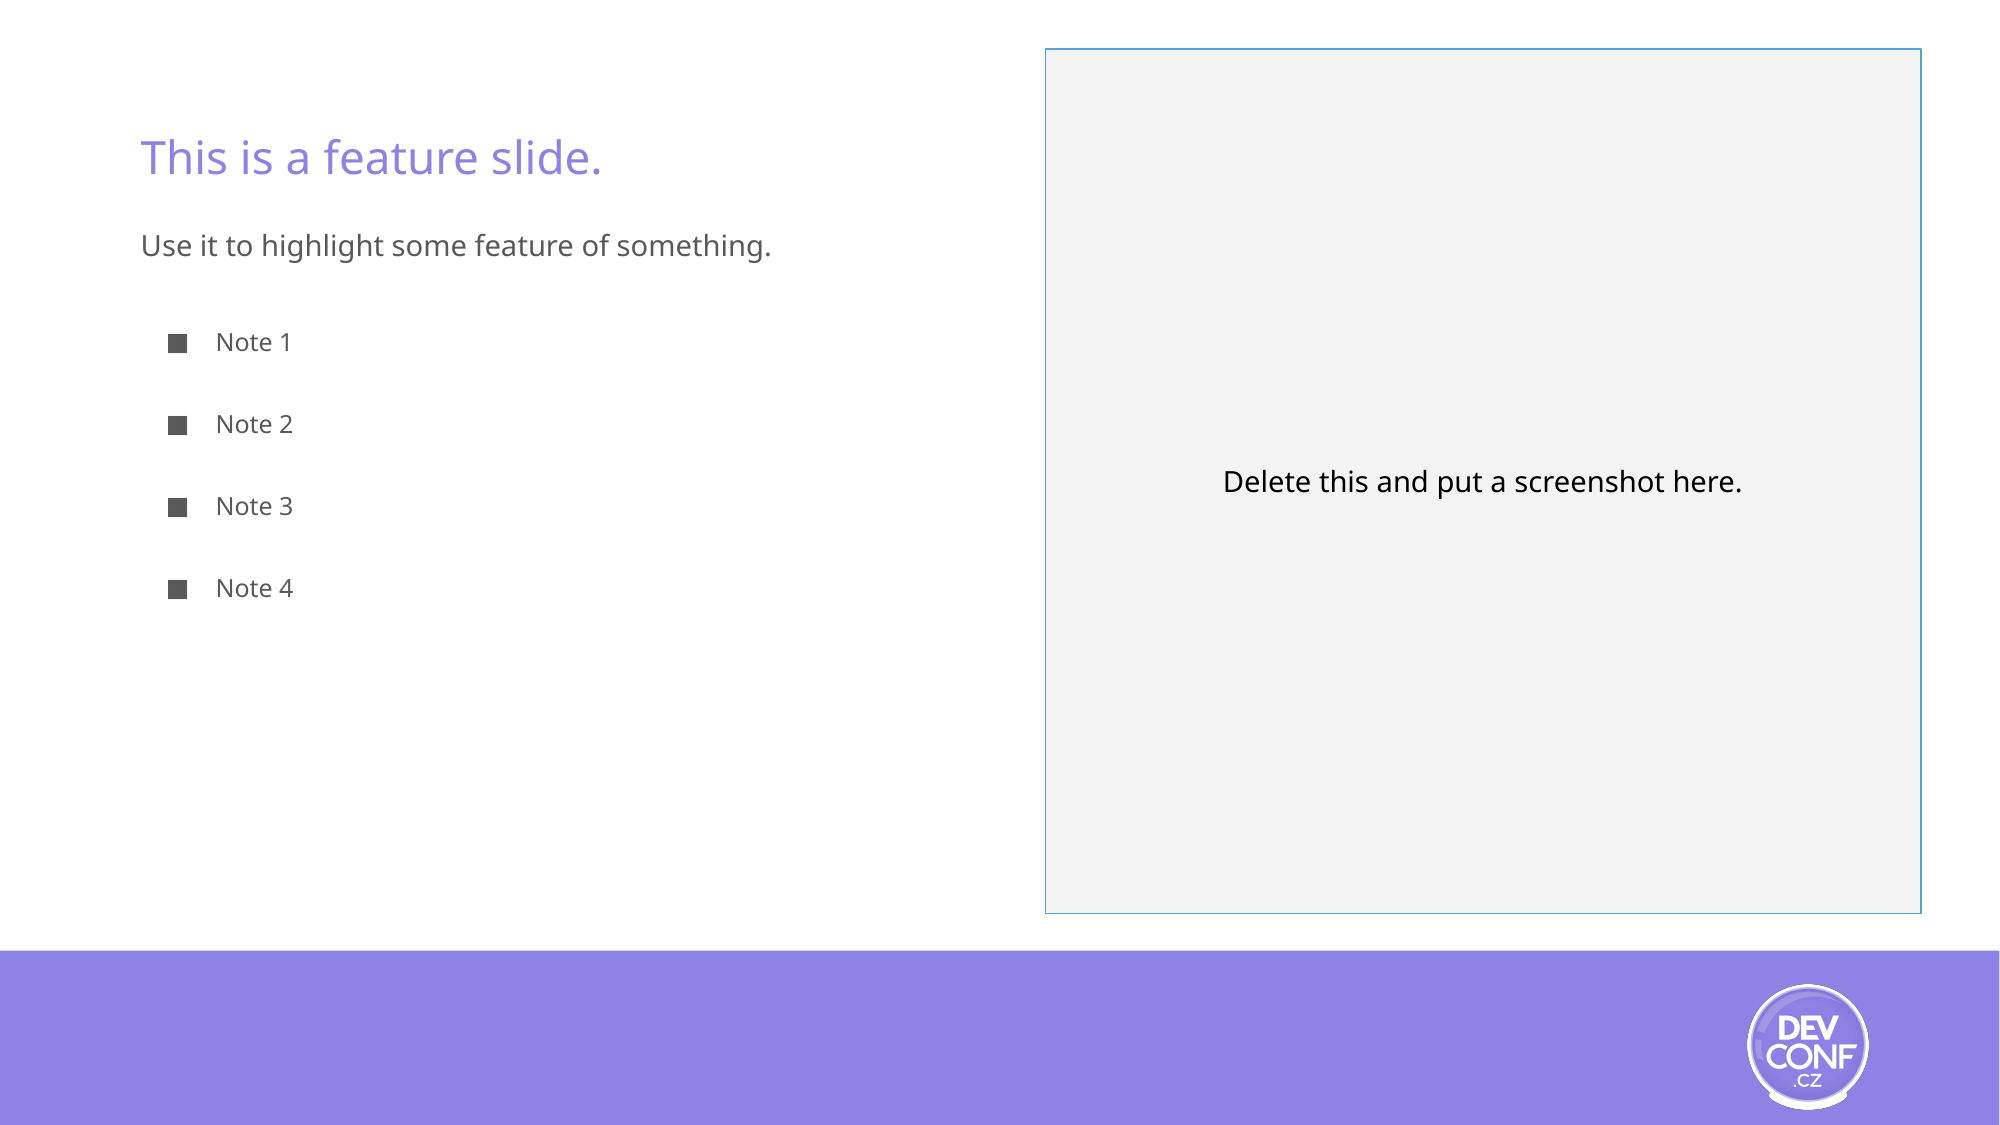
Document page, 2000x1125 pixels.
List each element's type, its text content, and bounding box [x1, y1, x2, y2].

subtitle Use it to highlight some feature of something. [140, 218, 950, 277]
text_box Delete this and put a screenshot here. [1045, 48, 1921, 914]
list Note 1 Note 2 Note 3 Note 4 [140, 315, 950, 893]
picture [1747, 984, 1869, 1110]
title This is a feature slide. [140, 93, 950, 218]
